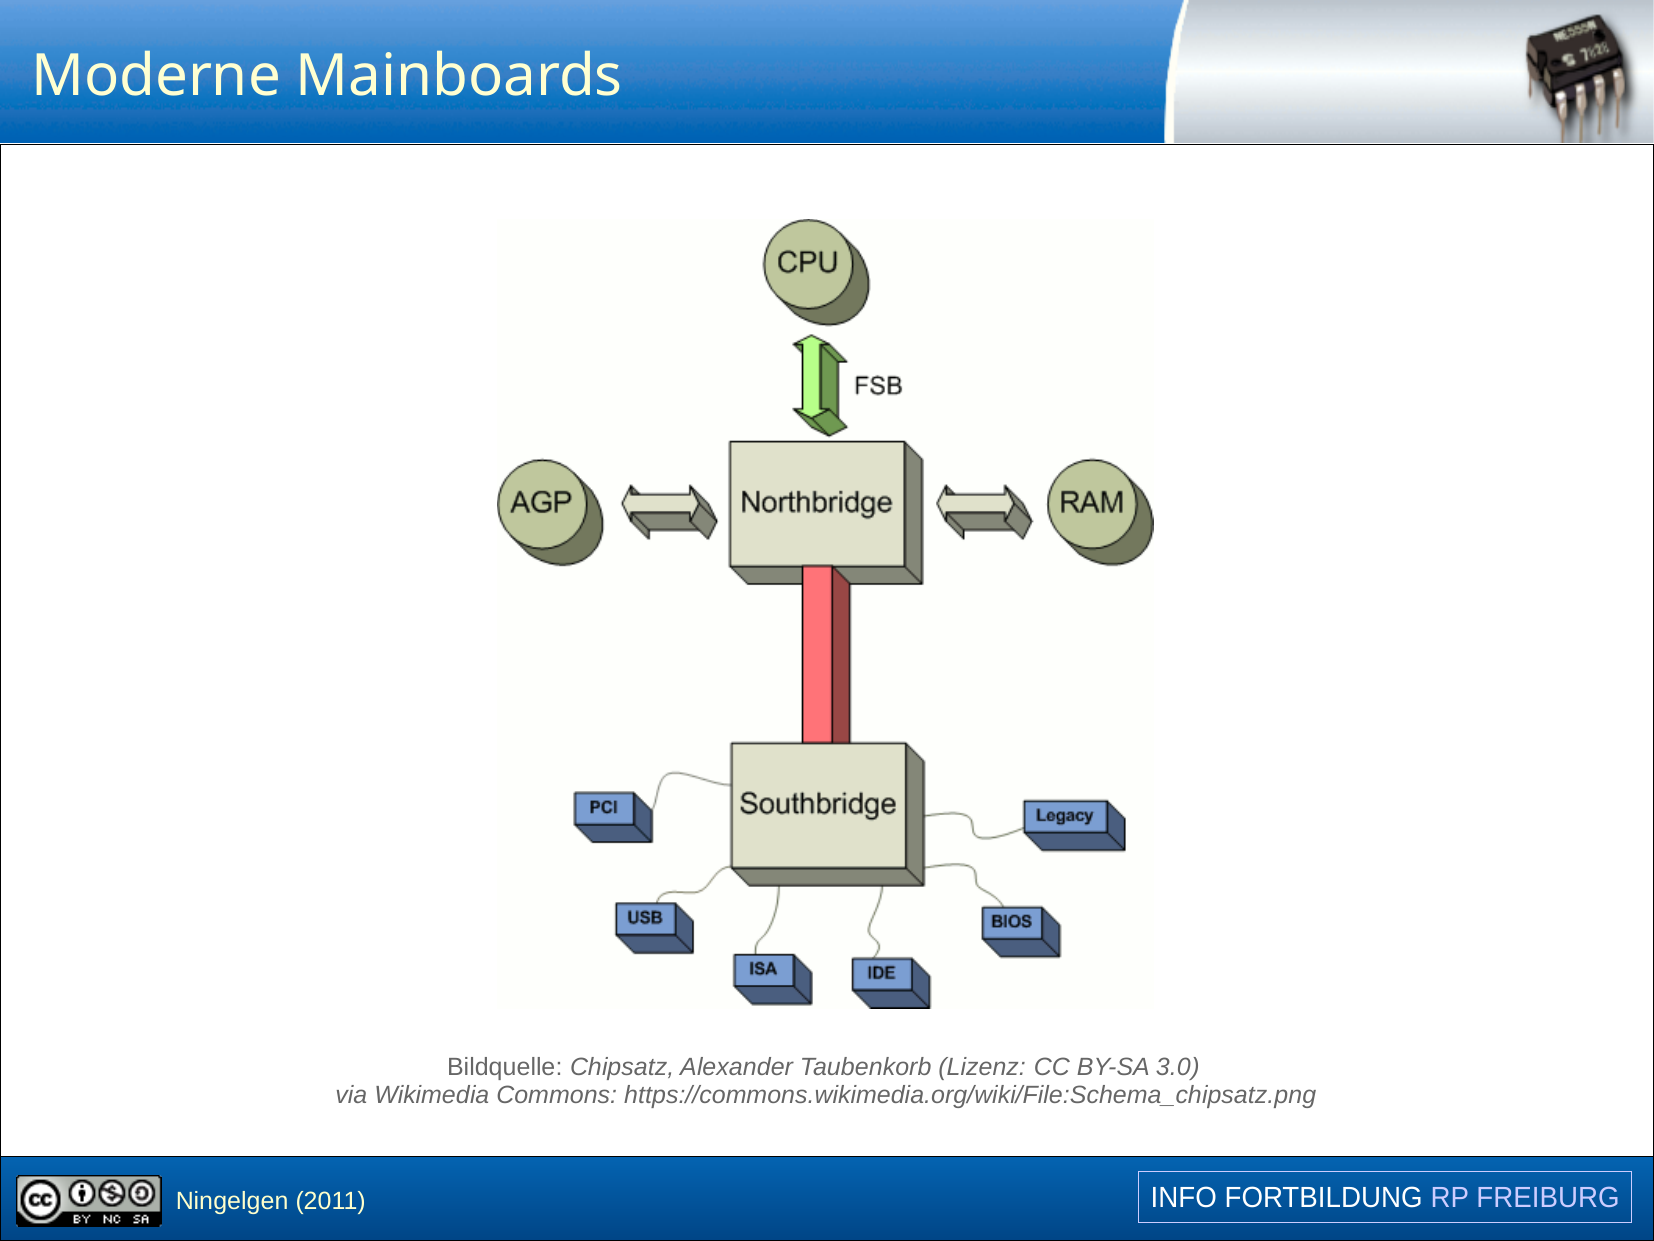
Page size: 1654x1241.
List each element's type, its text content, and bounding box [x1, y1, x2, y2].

title Moderne Mainboards [31, 34, 1151, 112]
picture [16, 1175, 162, 1227]
picture [0, 0, 1654, 143]
picture [497, 219, 1154, 1009]
text_box Bildquelle: Chipsatz, Alexander Taubenkorb (Lizenz: CC BY-SA 3.0) via Wikimedia Commons: https://commons.wikimedia.org/wiki/File:Schema_chipsatz.png [0, 1045, 1654, 1117]
